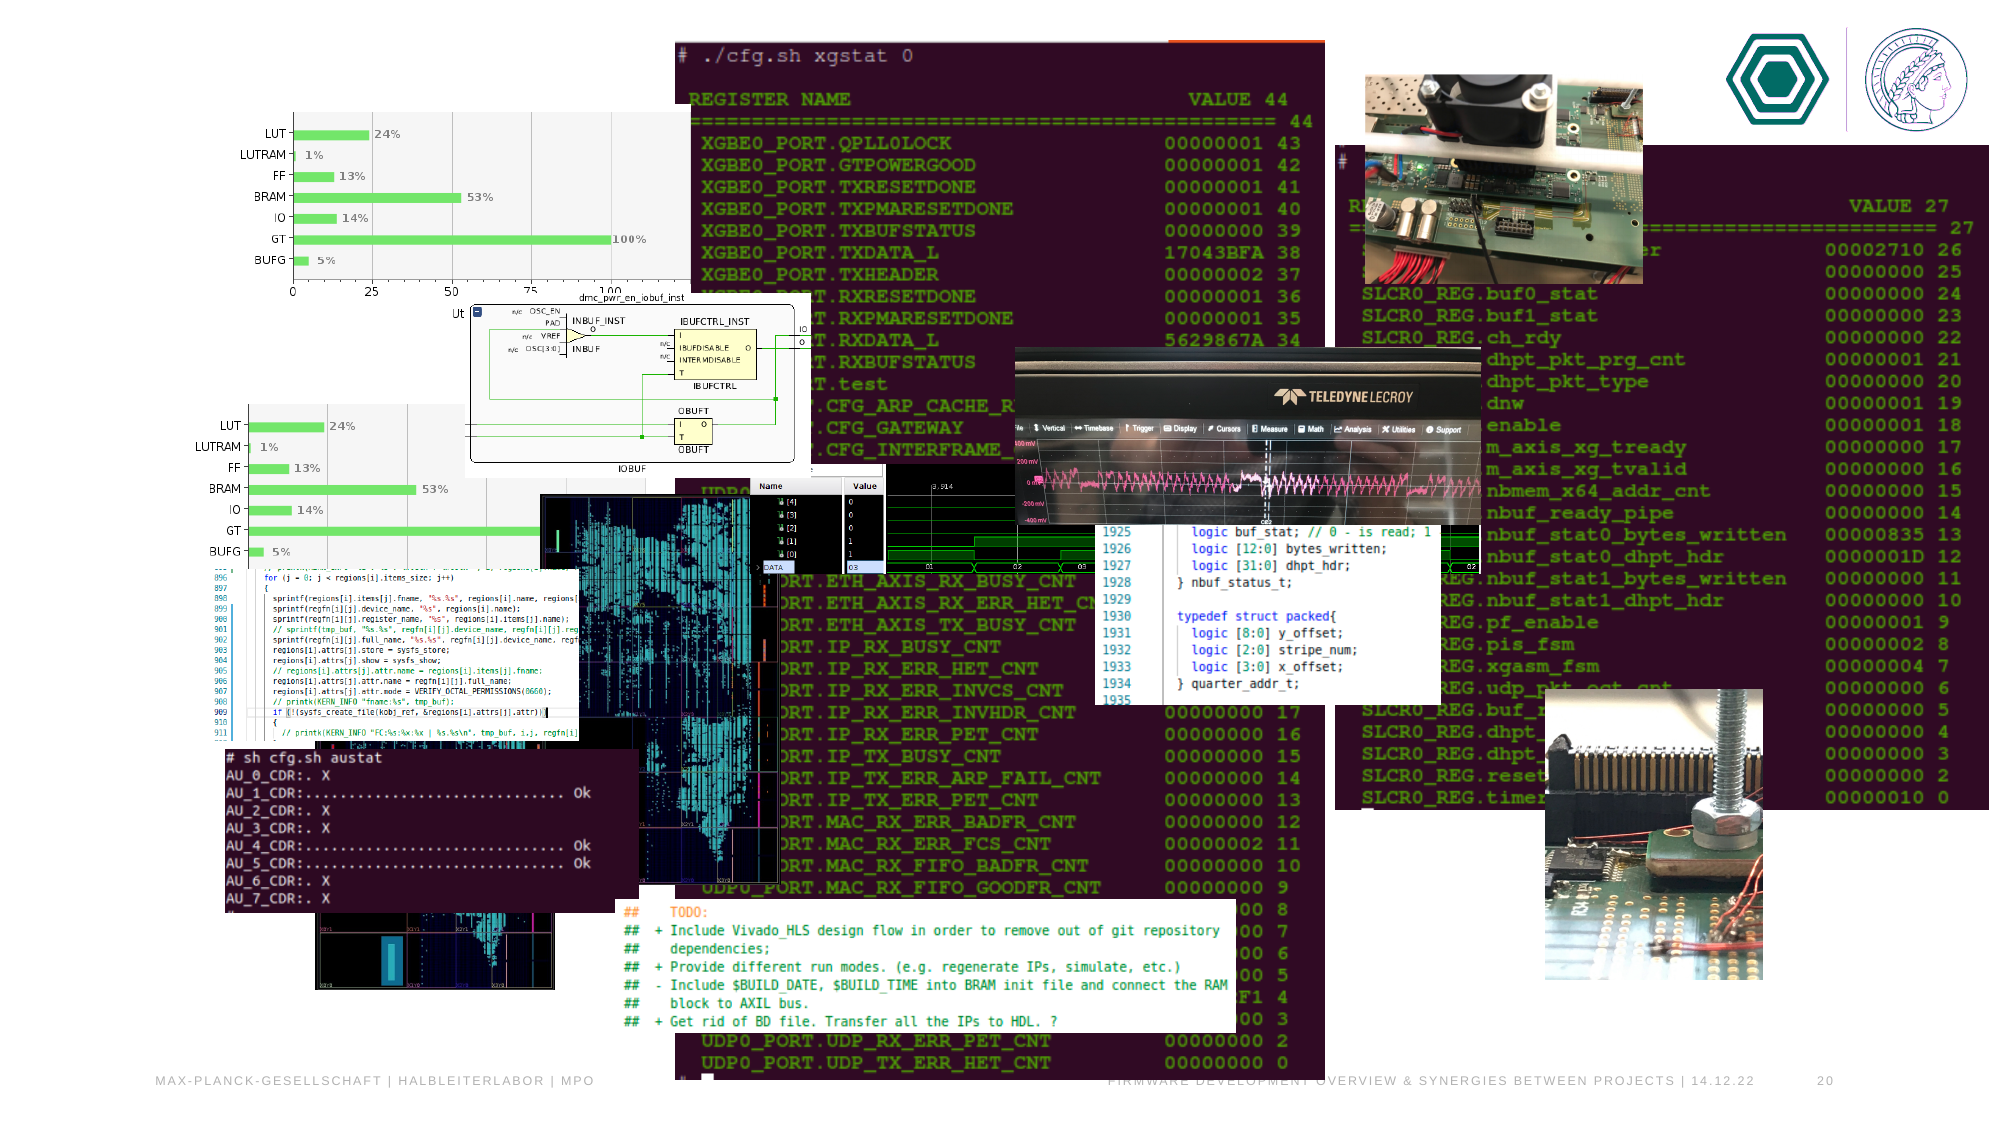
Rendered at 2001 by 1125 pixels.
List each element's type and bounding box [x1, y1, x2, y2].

picture [191, 10, 1989, 1081]
